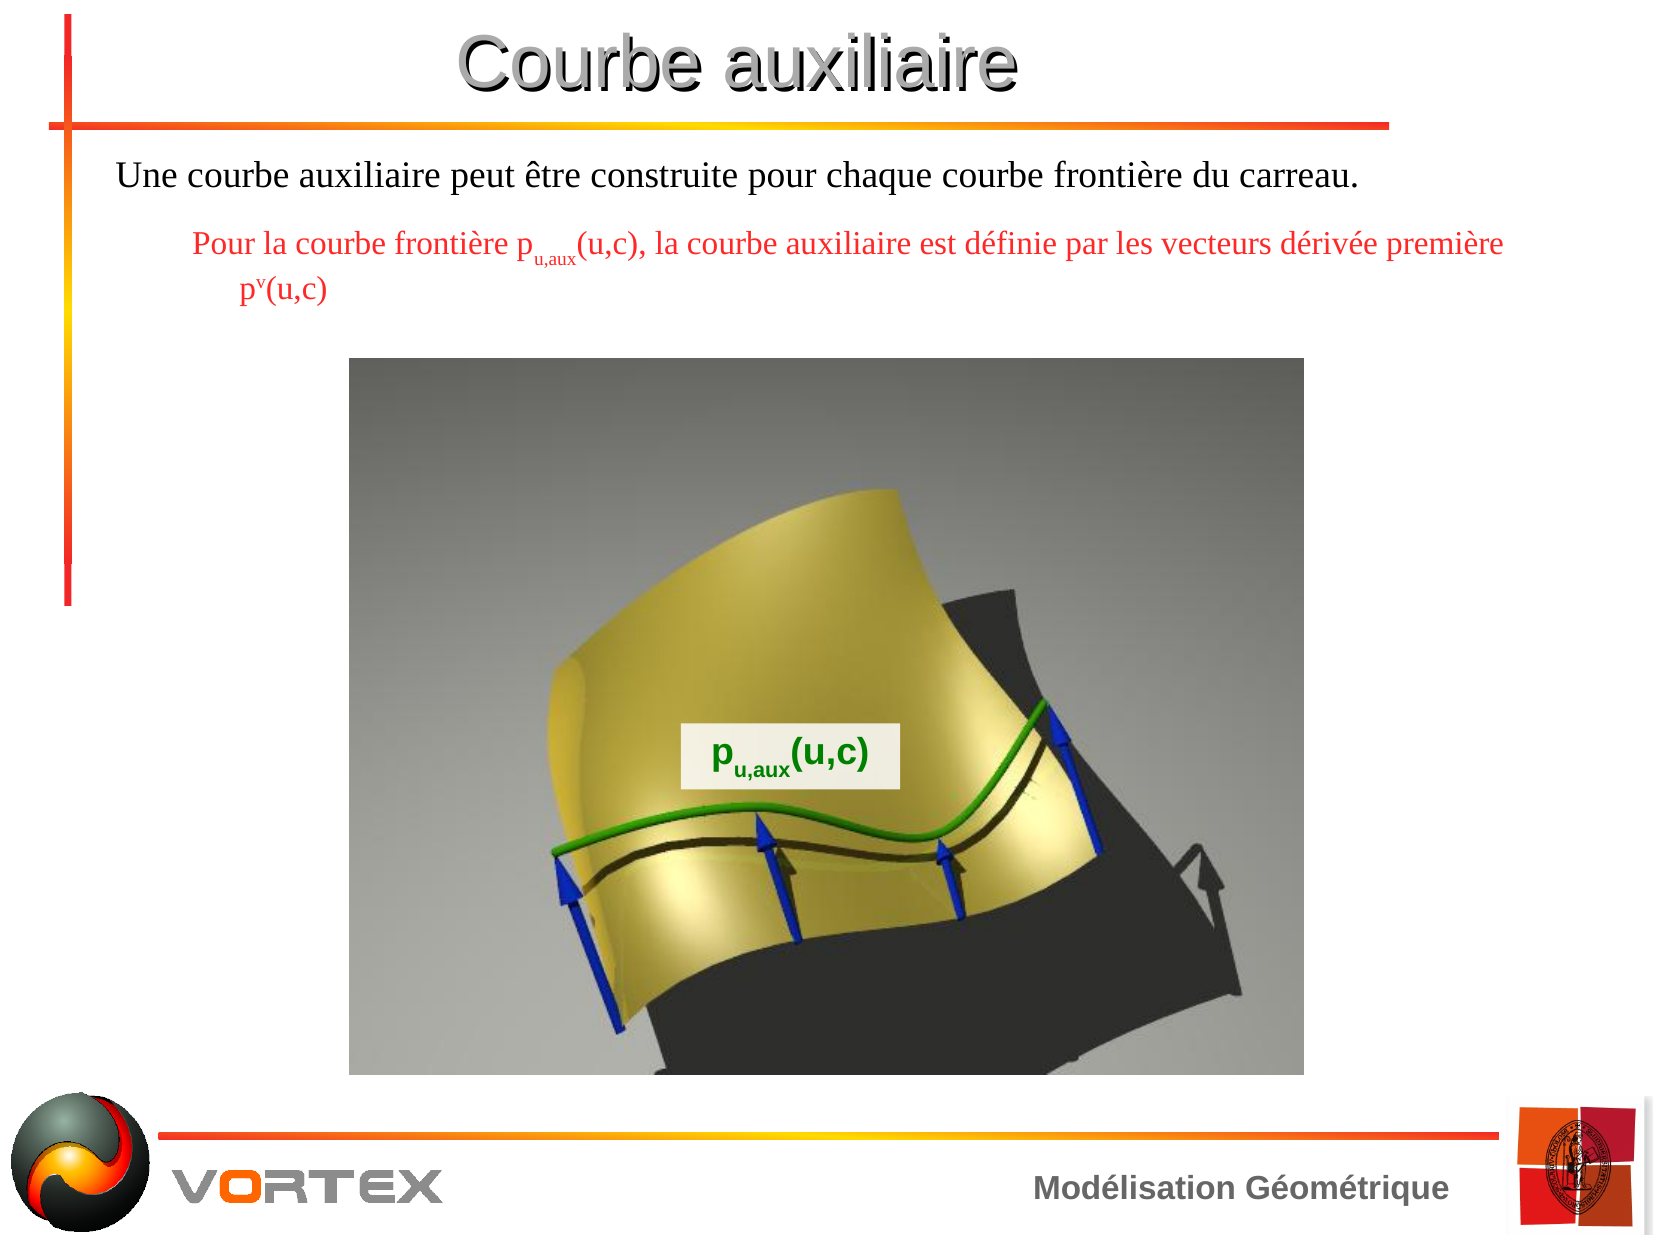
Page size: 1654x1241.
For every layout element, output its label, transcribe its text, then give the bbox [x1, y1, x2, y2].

text_box pu,aux(u,c) [680, 723, 901, 790]
list Une courbe auxiliaire peut être construite pour chaque courbe frontière du carreau. Pour la courbe frontière pu,aux(u,c), la courbe auxiliaire est définie par les vecteurs dérivée première pv(u,c) [97, 153, 1571, 1109]
title Courbe auxiliaire [82, 4, 1392, 120]
picture [349, 358, 1304, 1075]
picture [11, 1092, 443, 1232]
picture [1505, 1096, 1653, 1235]
